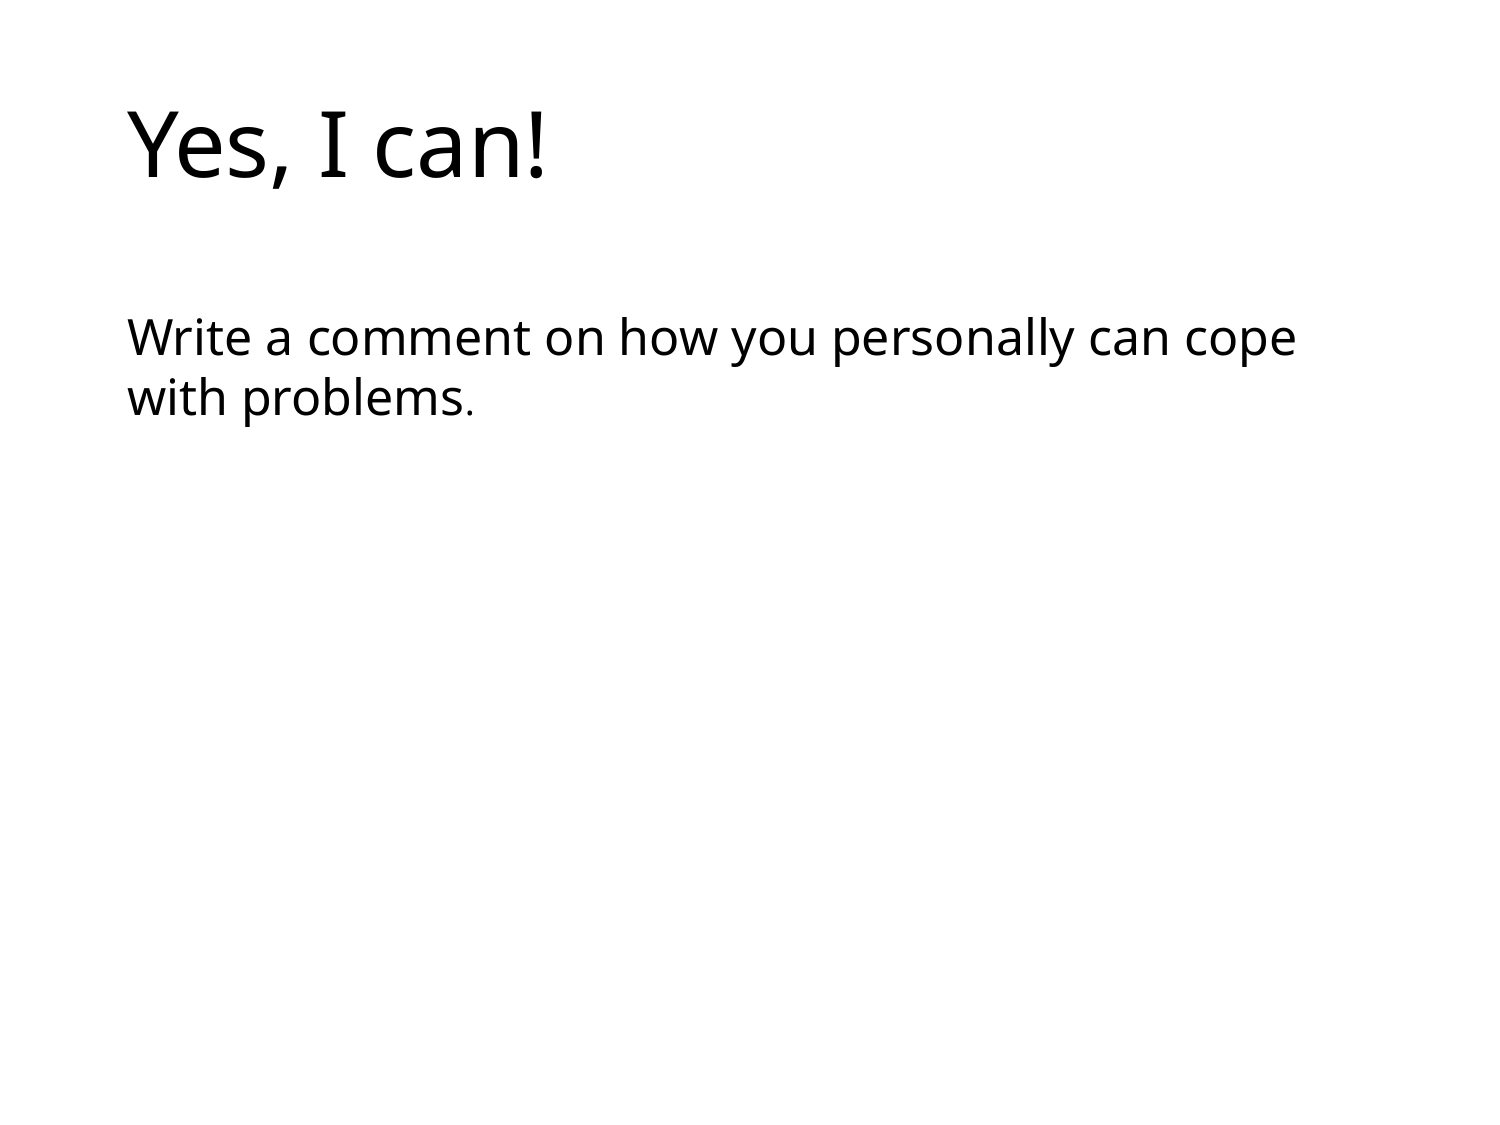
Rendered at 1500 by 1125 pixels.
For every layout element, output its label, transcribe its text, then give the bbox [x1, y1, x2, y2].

text_box Yes, I can! Write a comment on how you personally can cope with problems. [112, 78, 1377, 437]
